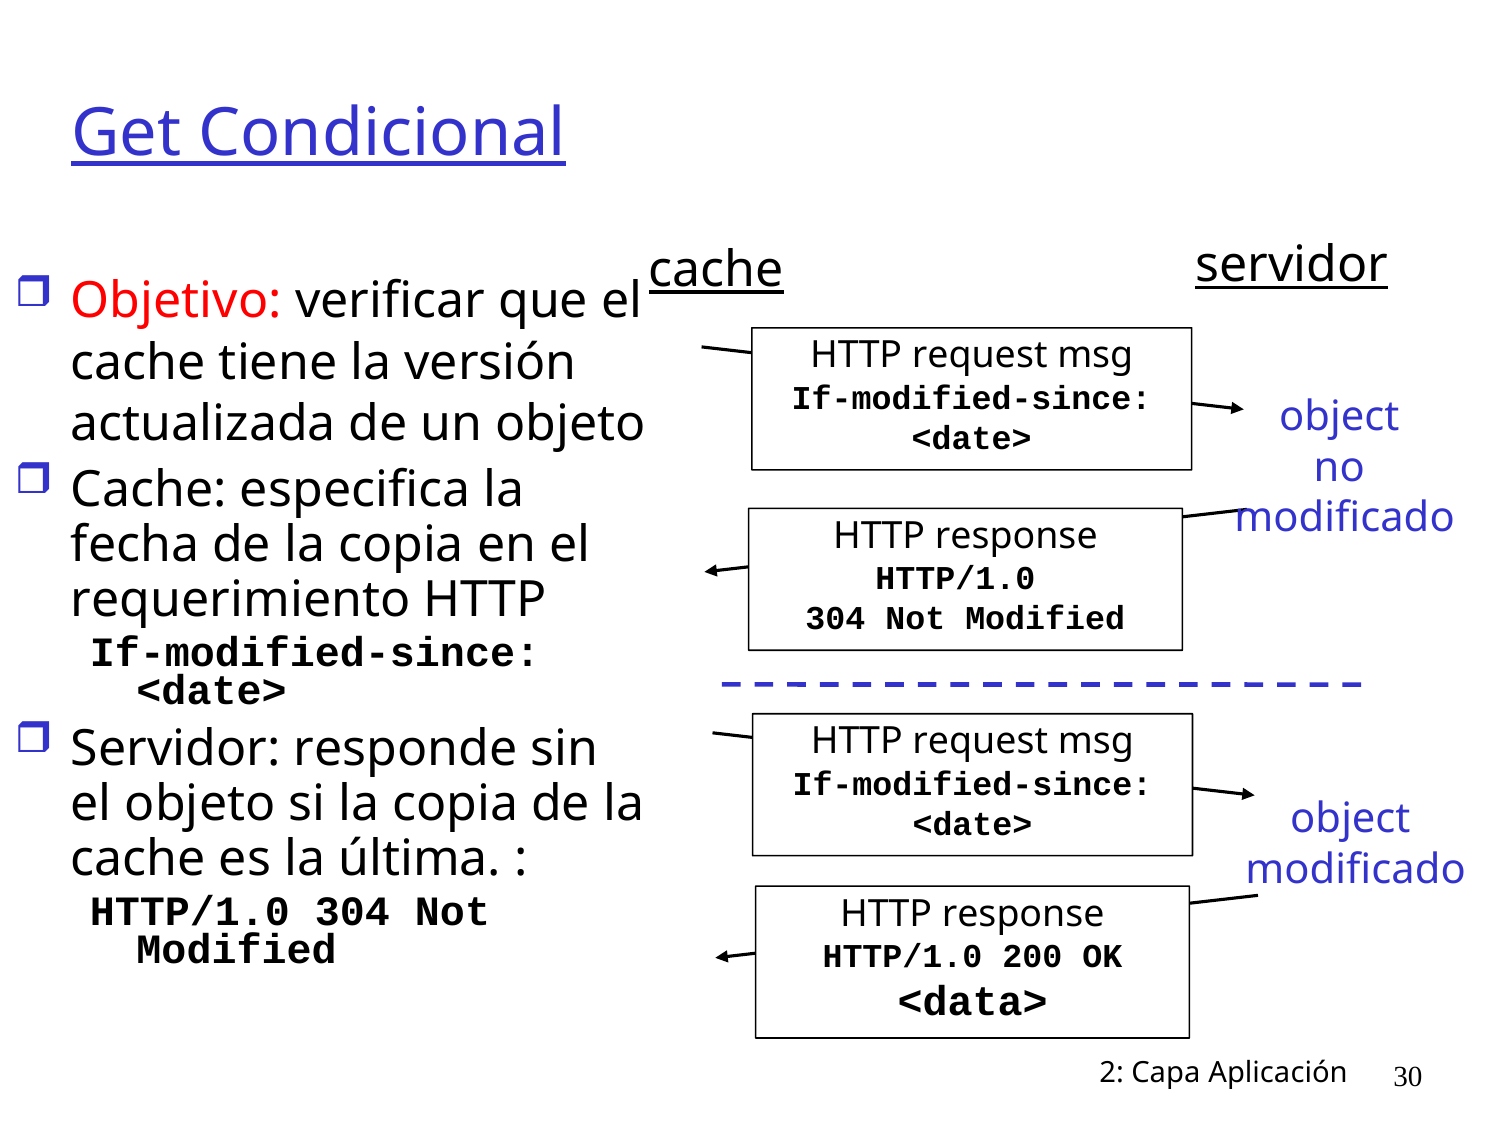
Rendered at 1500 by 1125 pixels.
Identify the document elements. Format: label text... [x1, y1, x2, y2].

text_box [748, 645, 1183, 651]
text_box HTTP request msg If-modified-since: <date> [752, 713, 1193, 850]
text_box [752, 850, 1193, 856]
text_box servidor [1180, 230, 1404, 301]
text_box object modificado [1230, 788, 1481, 900]
text_box object no modificado [1219, 387, 1470, 548]
text_box cache [633, 235, 800, 306]
text_box [755, 1032, 1190, 1039]
list Objetivo: verificar que el cache tiene la versión actualizada de un objeto Cache: especifica la fecha de la copia en el requerimiento HTTP If-modified-since: <date> Servidor: responde sin el objeto si la copia de la cache es la última. : HTTP/1.0 304 Not Modified [0, 260, 664, 968]
text_box HTTP request msg If-modified-since: <date> [751, 327, 1192, 464]
text_box HTTP response HTTP/1.0 304 Not Modified [748, 508, 1183, 645]
text_box HTTP response HTTP/1.0 200 OK <data> [755, 886, 1190, 1032]
title Get Condicional [56, 37, 1363, 225]
text_box [751, 464, 1192, 470]
